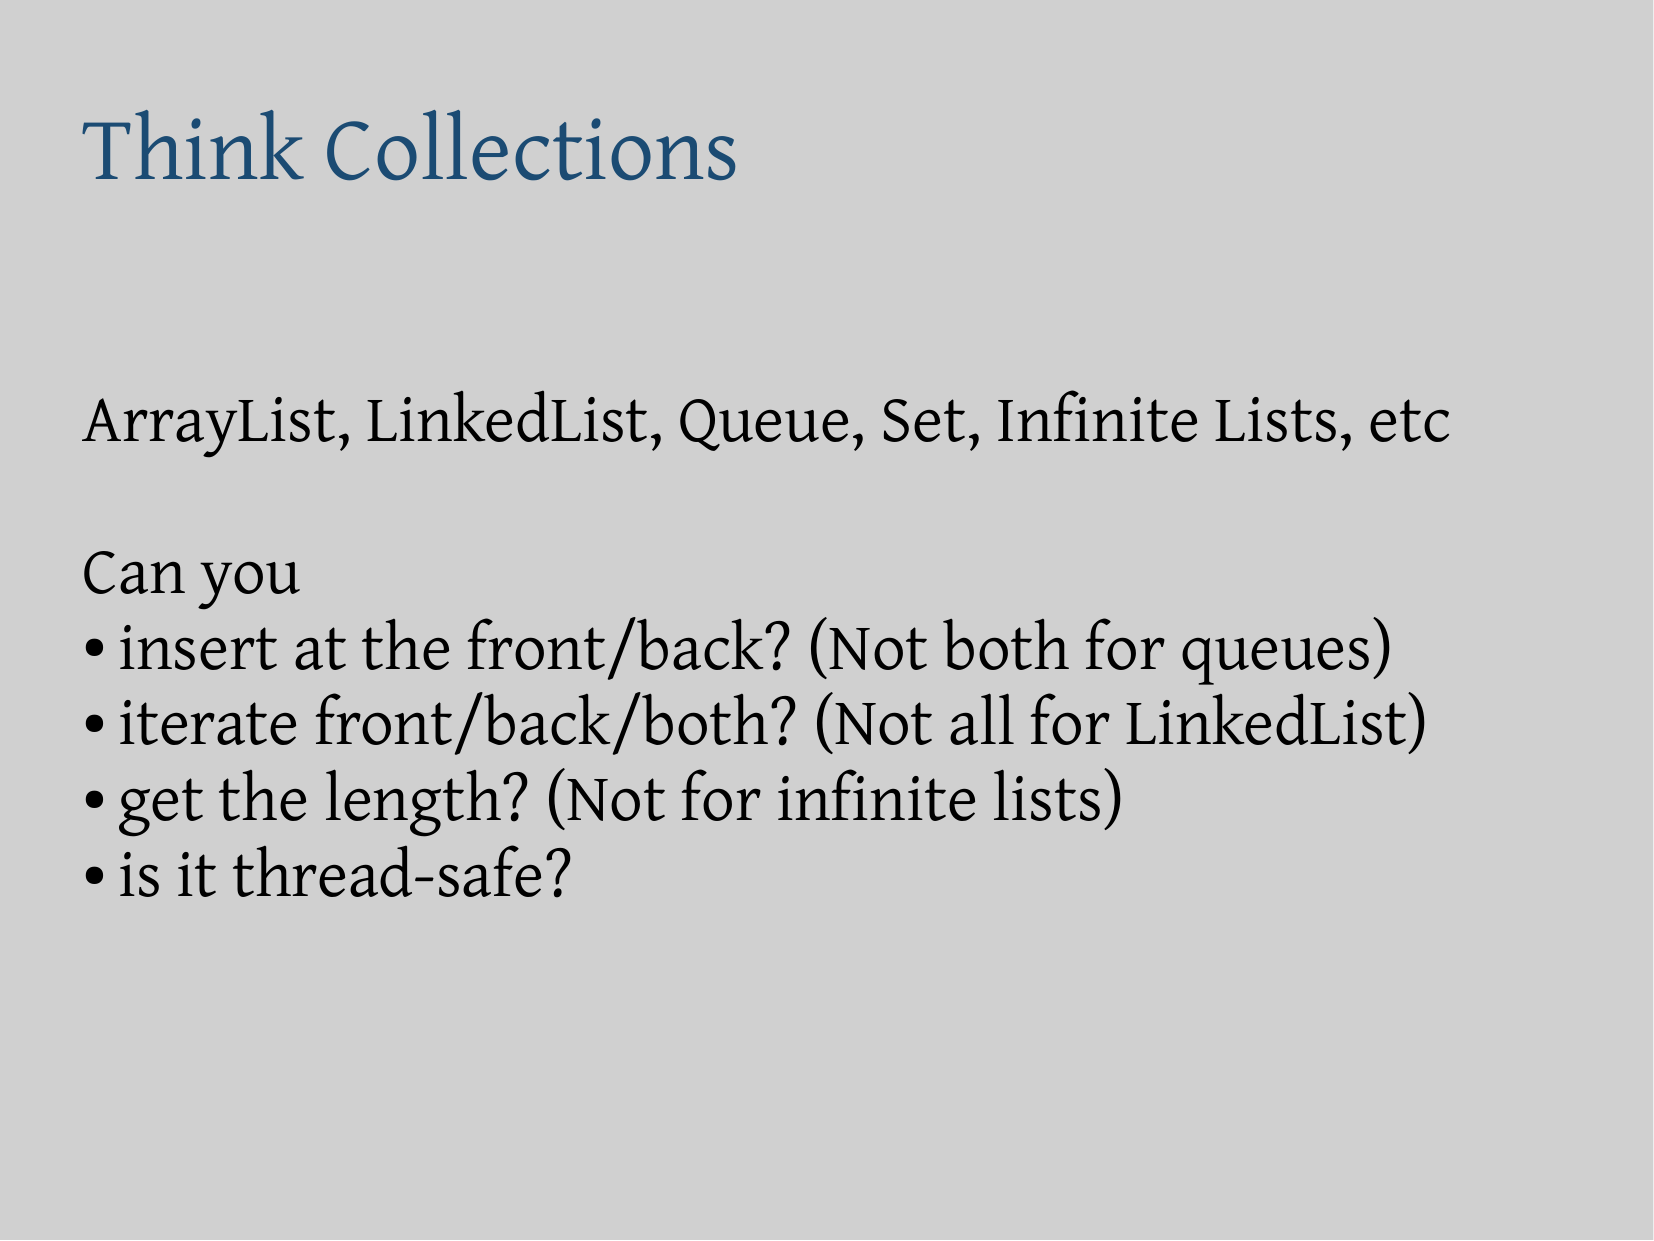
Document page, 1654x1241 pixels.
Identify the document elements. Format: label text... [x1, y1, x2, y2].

subtitle ArrayList, LinkedList, Queue, Set, Infinite Lists, etc Can you insert at the front/back? (Not both for queues) iterate front/back/both? (Not all for LinkedList) get the length? (Not for infinite lists) is it thread-safe? [82, 290, 1571, 1010]
title Think Collections [82, 49, 1571, 257]
